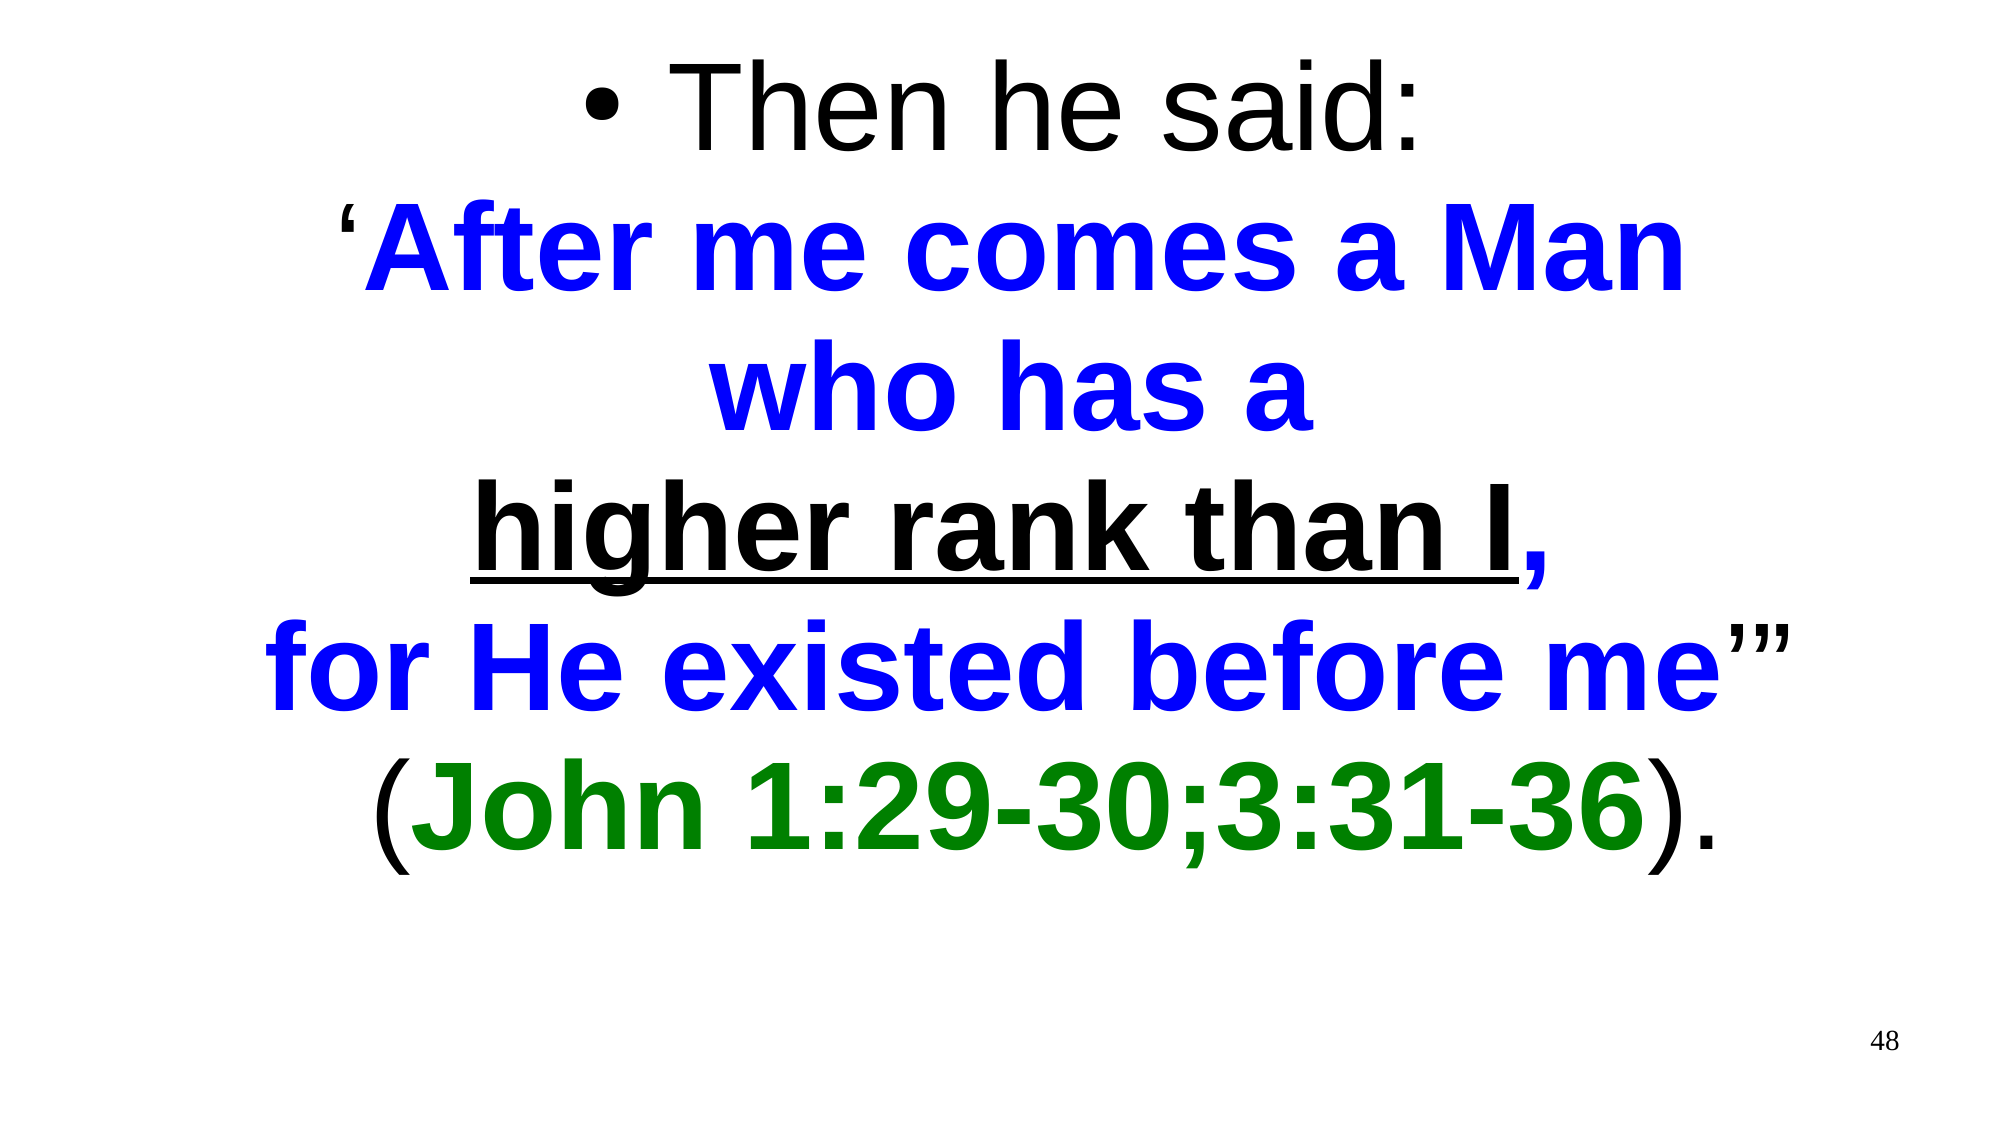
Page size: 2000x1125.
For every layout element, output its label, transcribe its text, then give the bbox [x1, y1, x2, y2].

list Then he said: ‘After me comes a Man who has a higher rank than I, for He existed before me’” (John 1:29-30;3:31-36). [37, 37, 1951, 1088]
